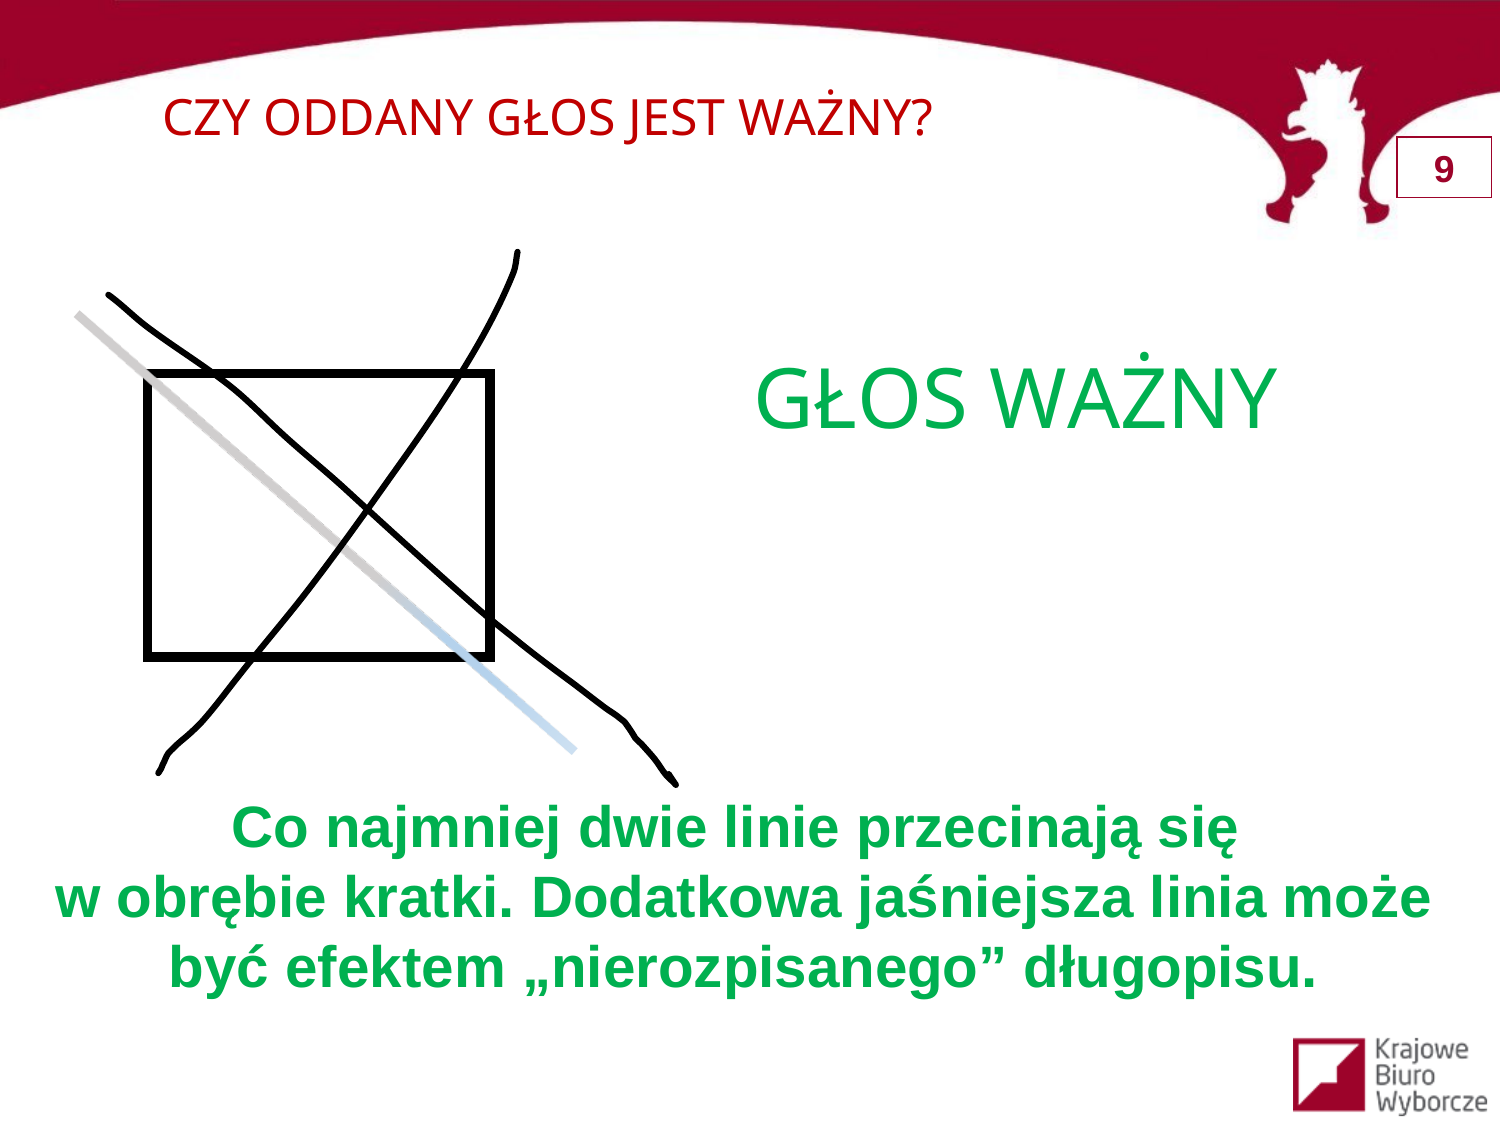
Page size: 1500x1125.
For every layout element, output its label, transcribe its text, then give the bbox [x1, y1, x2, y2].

text_box GŁOS WAŻNY [714, 338, 1317, 454]
picture [0, 0, 1500, 791]
text_box CZY ODDANY GŁOS JEST WAŻNY? [147, 78, 1164, 154]
text_box Co najmniej dwie linie przecinają się w obrębie kratki. Dodatkowa jaśniejsza linia może być efektem „nierozpisanego” długopisu. [17, 781, 1471, 1007]
picture [1293, 1035, 1489, 1118]
